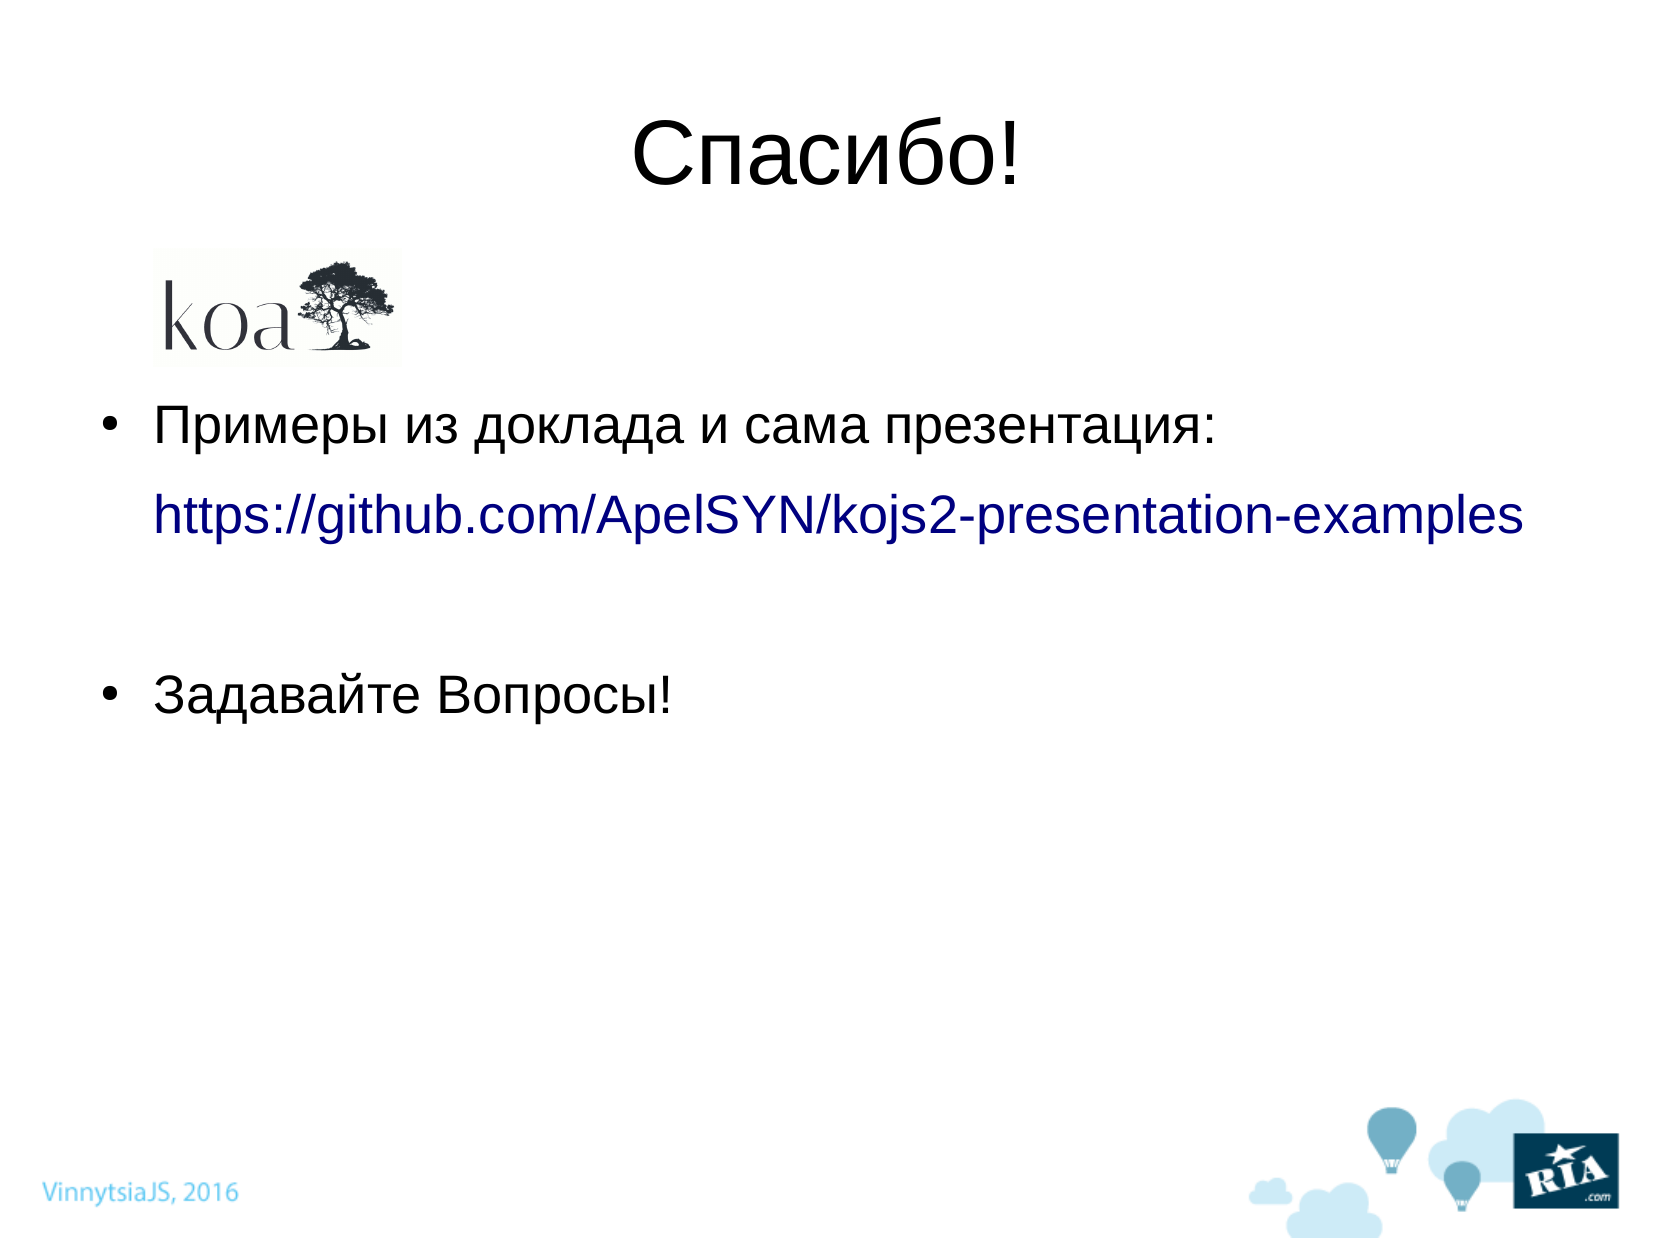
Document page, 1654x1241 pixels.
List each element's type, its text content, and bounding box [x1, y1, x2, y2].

title Спасибо! [82, 49, 1571, 257]
picture [0, 0, 1653, 1238]
list Примеры из доклада и сама презентация: https://github.com/ApelSYN/kojs2-presentation-examples Задавайте Вопросы! [82, 290, 1571, 804]
